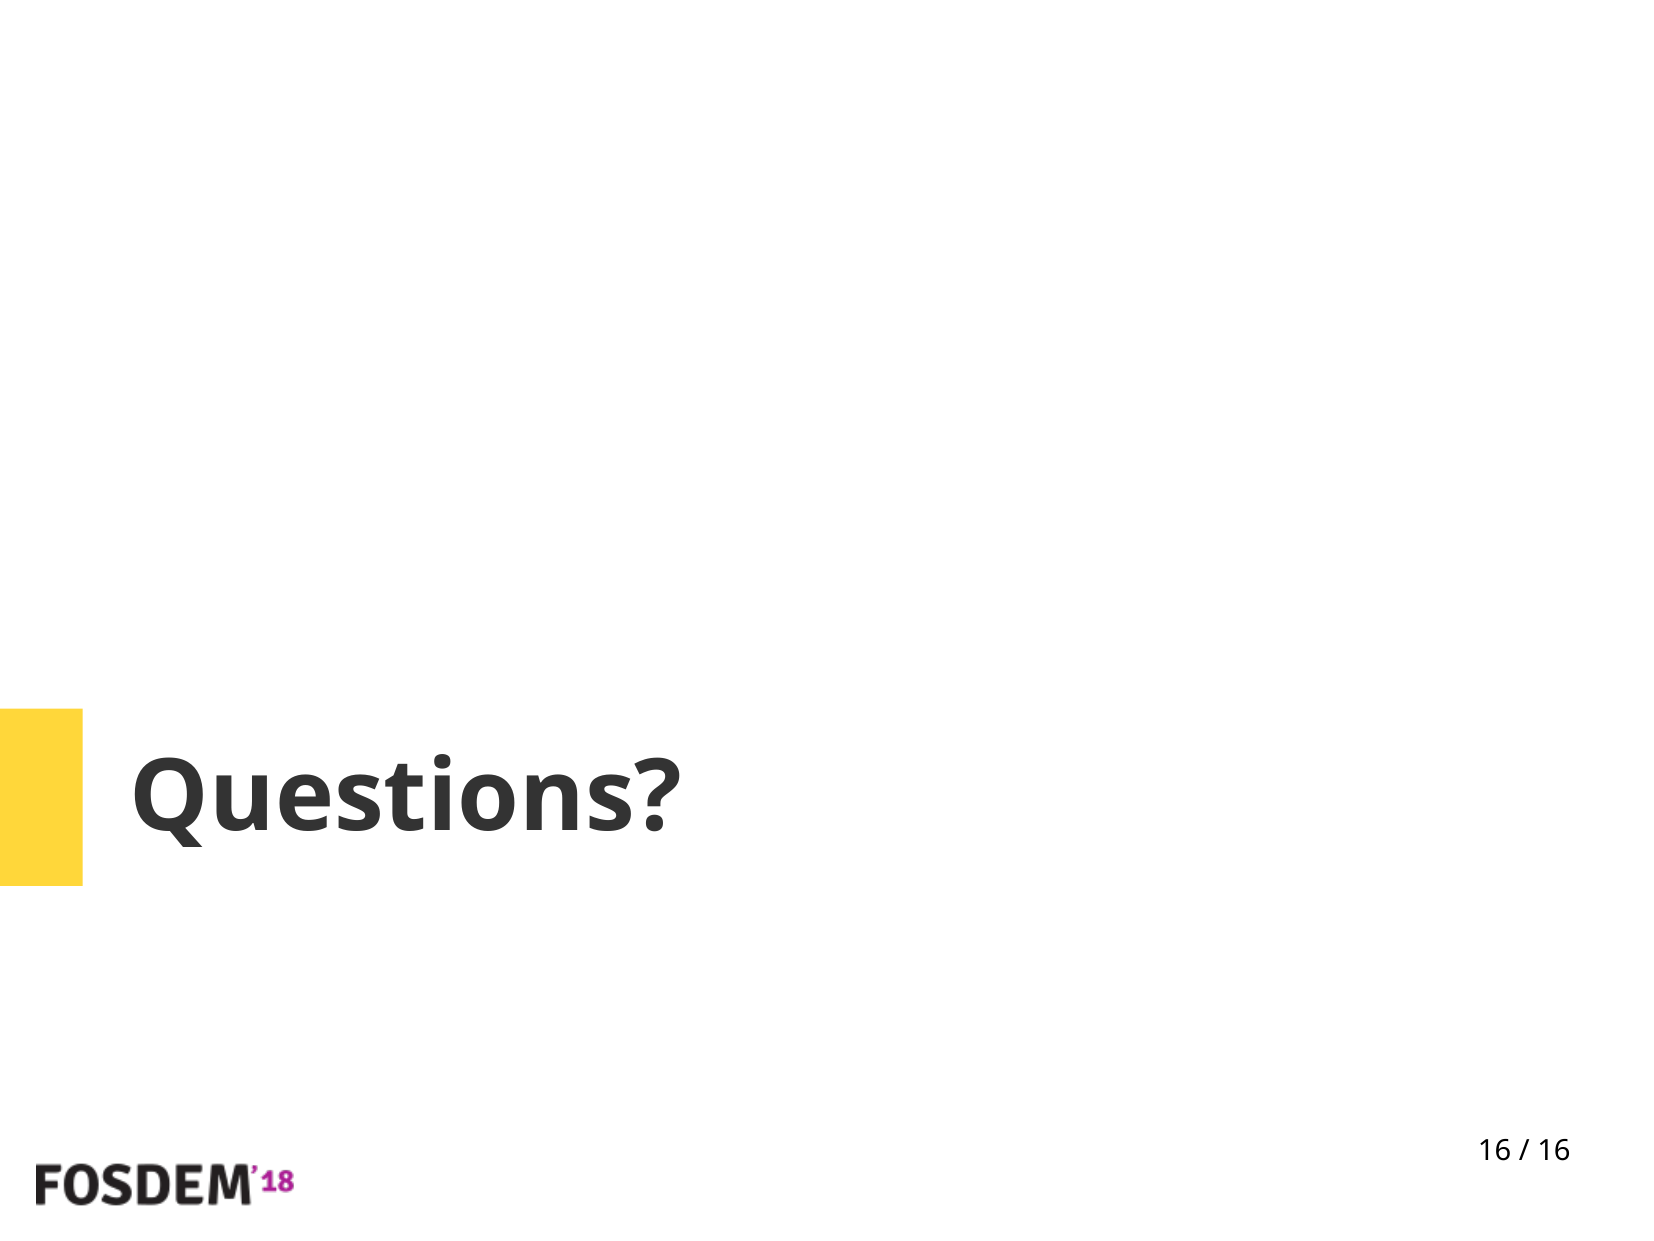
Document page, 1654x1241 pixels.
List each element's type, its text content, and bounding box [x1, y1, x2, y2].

title Questions? [129, 655, 1536, 928]
picture [36, 1145, 308, 1223]
